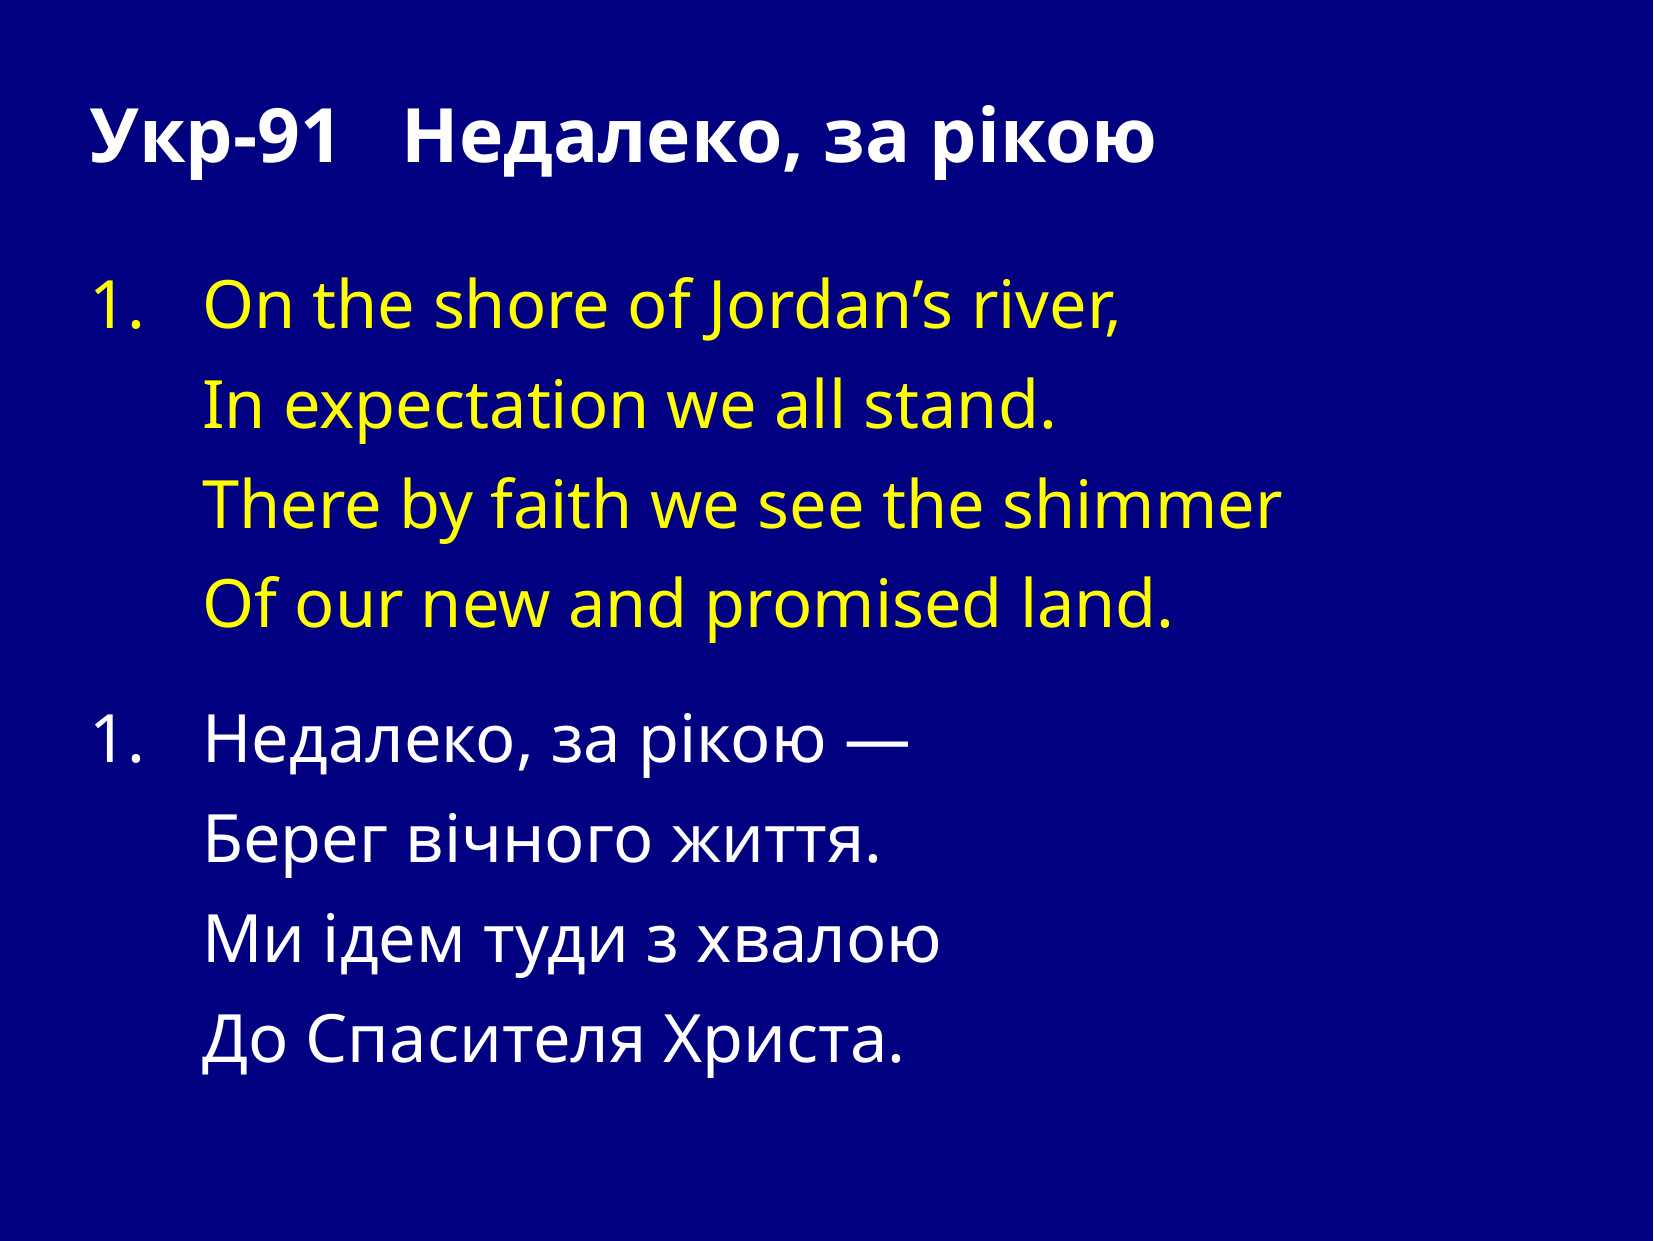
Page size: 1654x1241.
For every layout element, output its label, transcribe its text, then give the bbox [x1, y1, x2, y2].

text_box Укр-91 Недалеко, за рікою [75, 75, 1576, 188]
text_box 1. Недалеко, за рікою ― Берег вічного життя. Ми ідем туди з хвалою До Спасителя Христа. [75, 675, 1576, 1163]
text_box 1. On the shore of Jordan’s river, In expectation we all stand. There by faith we see the shimmer Of our new and promised land. [75, 188, 1576, 638]
